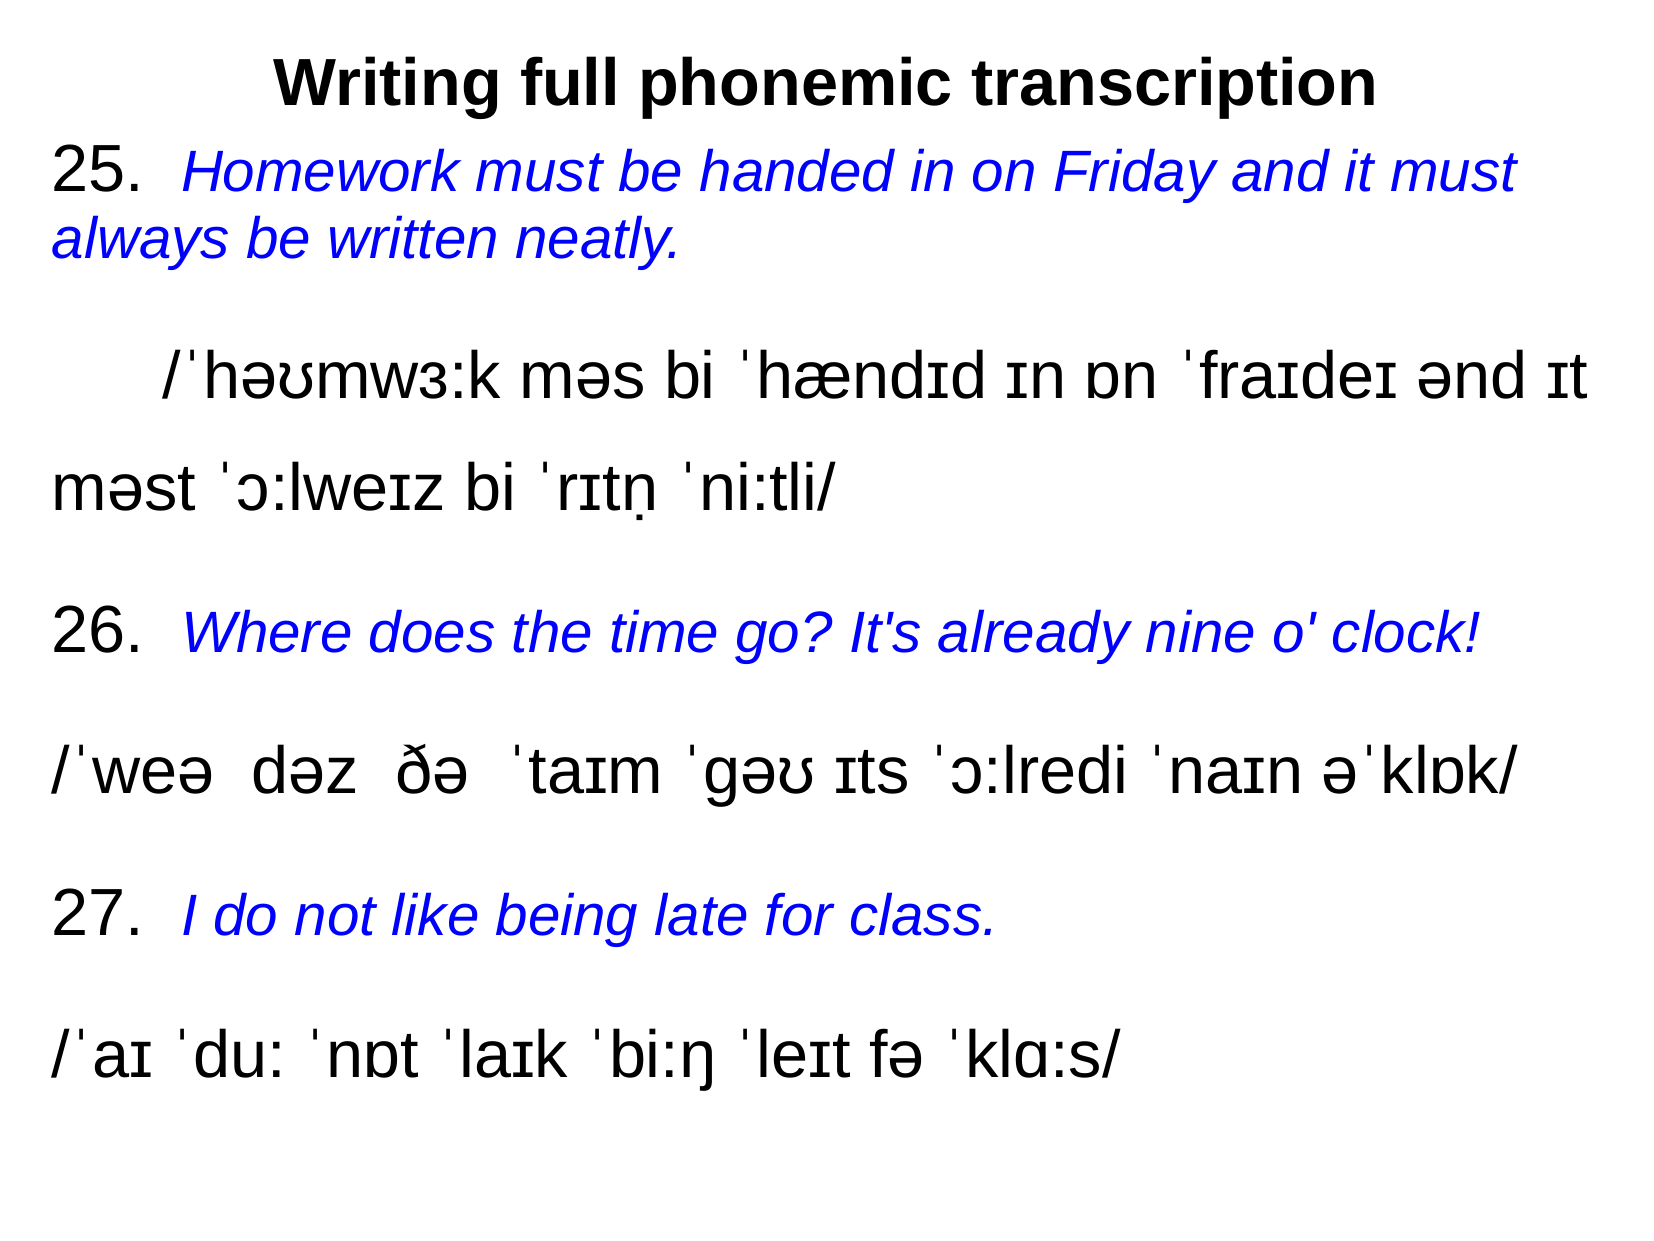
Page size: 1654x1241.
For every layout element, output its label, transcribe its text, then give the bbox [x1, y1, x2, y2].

list 25. Homework must be handed in on Friday and it must always be written neatly. /ˈhəʊmwɜ:k məs bi ˈhændɪd ɪn ɒn ˈfraɪdeɪ ənd ɪt məst ˈɔ:lweɪz bi ˈrɪtṇ ˈni:tli/ 26. Where does the time go? It's already nine o' clock! /ˈweə dəz ðə ˈtaɪm ˈgəʊ ɪts ˈɔ:lredi ˈnaɪn əˈklɒk/ 27. I do not like being late for class. /ˈaɪ ˈdu: ˈnɒt ˈlaɪk ˈbi:ŋ ˈleɪt fə ˈklɑ:s/ [51, 131, 1595, 1190]
title Writing full phonemic transcription [82, 0, 1571, 131]
